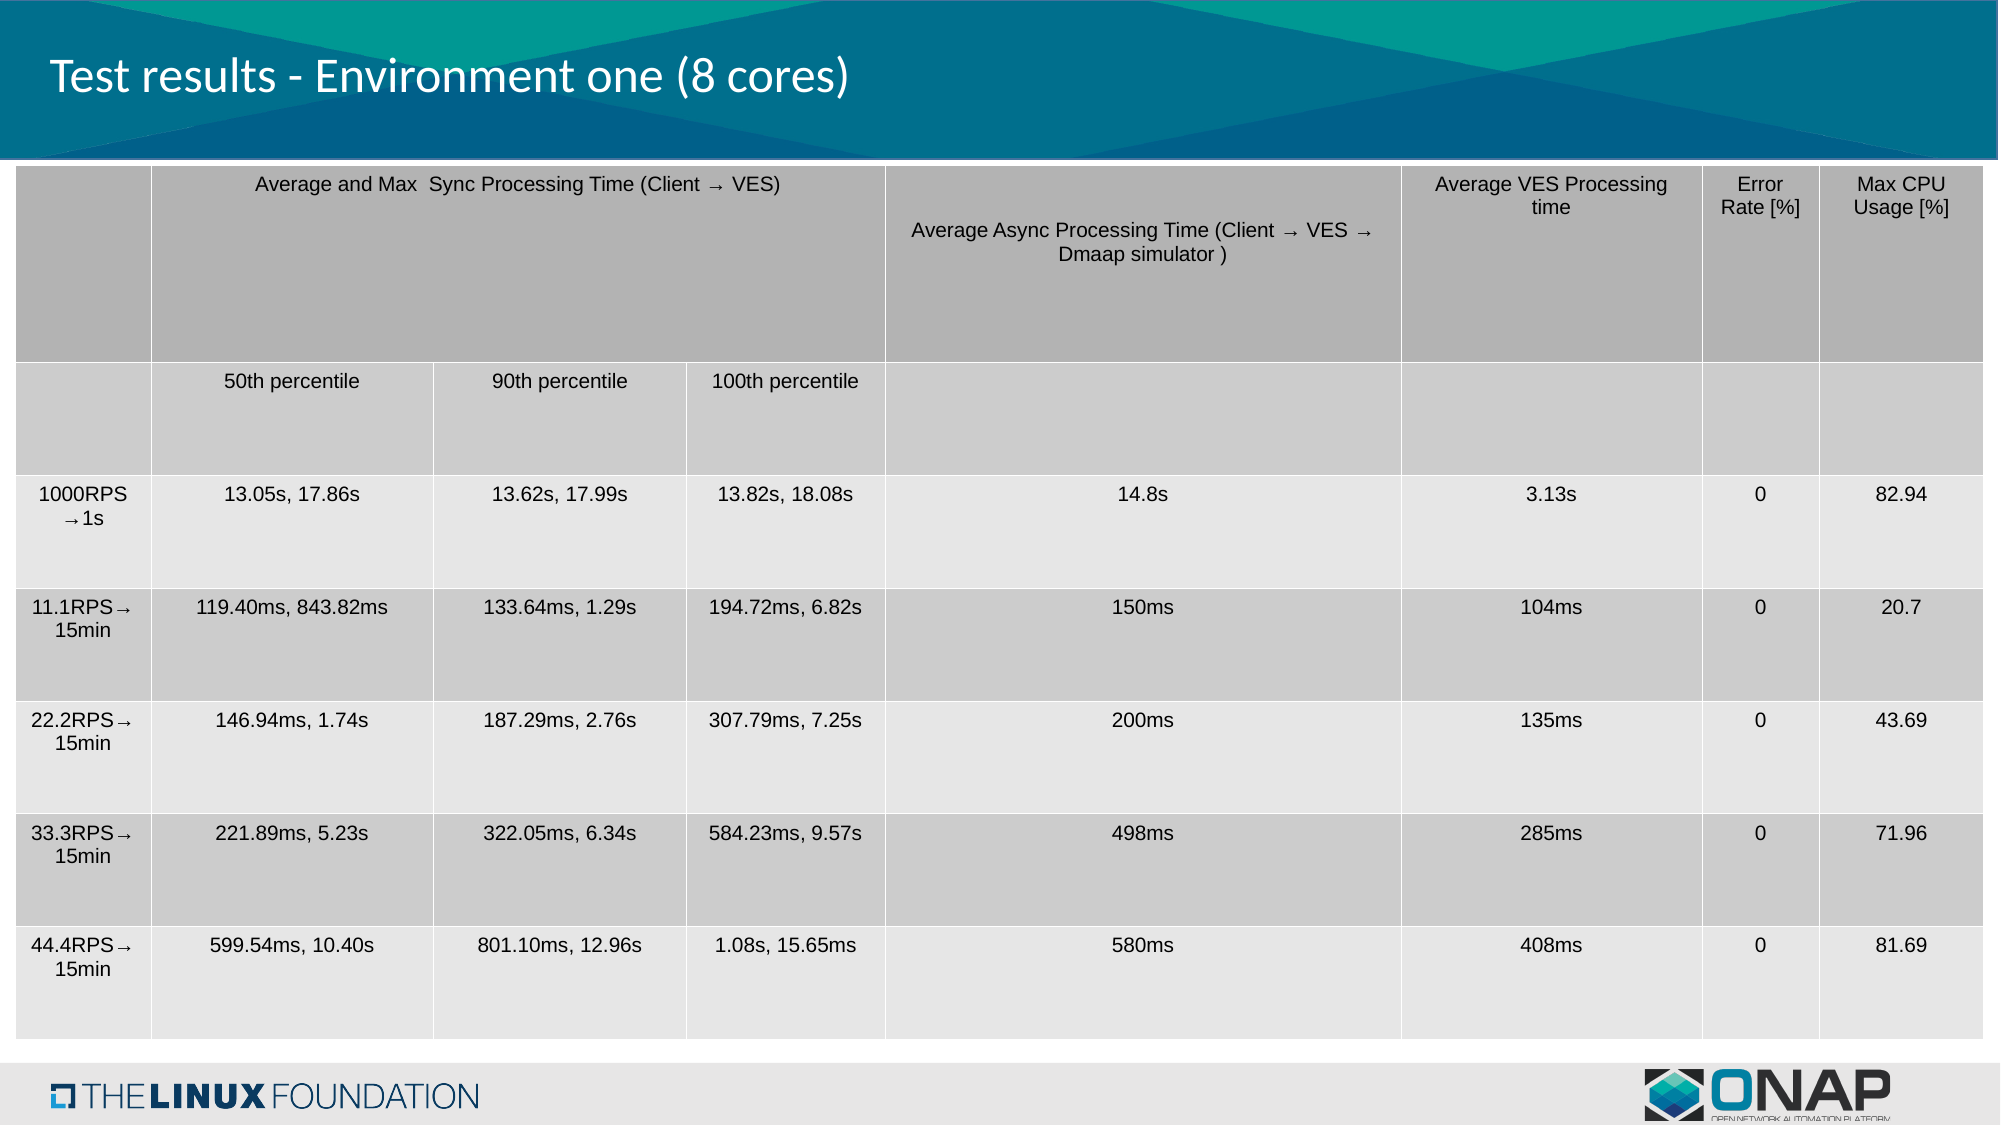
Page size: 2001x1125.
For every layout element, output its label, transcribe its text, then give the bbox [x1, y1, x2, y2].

table_header Error Rate [%] [1703, 166, 1819, 362]
table_cell 580ms [886, 927, 1401, 1039]
table_header Average and Max Sync Processing Time (Client → VES) [152, 166, 885, 362]
table_cell 0 [1703, 589, 1819, 701]
table_cell 100th percentile [687, 363, 885, 475]
table_cell [1703, 363, 1819, 475]
table_cell 0 [1703, 814, 1819, 926]
table_cell 0 [1703, 476, 1819, 588]
table_cell 187.29ms, 2.76s [434, 702, 686, 813]
table_cell 20.7 [1820, 589, 1983, 701]
table_header [16, 166, 151, 362]
table_cell 0 [1703, 927, 1819, 1039]
picture [51, 1083, 478, 1109]
table_cell 307.79ms, 7.25s [687, 702, 885, 813]
table_header Average Async Processing Time (Client → VES → Dmaap simulator ) [886, 166, 1401, 362]
table_cell 43.69 [1820, 702, 1983, 813]
table_cell 599.54ms, 10.40s [152, 927, 433, 1039]
table_cell 408ms [1402, 927, 1702, 1039]
table_cell 22.2RPS→15min [16, 702, 151, 813]
table_cell 135ms [1402, 702, 1702, 813]
table_cell 322.05ms, 6.34s [434, 814, 686, 926]
table_cell 13.82s, 18.08s [687, 476, 885, 588]
table_cell [16, 363, 151, 475]
table_cell 1000RPS→1s [16, 476, 151, 588]
table_cell 146.94ms, 1.74s [152, 702, 433, 813]
title Test results - Environment one (8 cores) [34, 0, 1923, 158]
table_cell 133.64ms, 1.29s [434, 589, 686, 701]
table_cell 90th percentile [434, 363, 686, 475]
table_cell 221.89ms, 5.23s [152, 814, 433, 926]
table_cell 498ms [886, 814, 1401, 926]
table_cell 285ms [1402, 814, 1702, 926]
table_cell [1402, 363, 1702, 475]
table_cell 801.10ms, 12.96s [434, 927, 686, 1039]
table_cell 119.40ms, 843.82ms [152, 589, 433, 701]
table_header Max CPU Usage [%] [1820, 166, 1983, 362]
table_cell 33.3RPS→15min [16, 814, 151, 926]
table_cell [1820, 363, 1983, 475]
table_cell 3.13s [1402, 476, 1702, 588]
table_cell 44.4RPS→15min [16, 927, 151, 1039]
table_cell 81.69 [1820, 927, 1983, 1039]
table_cell 71.96 [1820, 814, 1983, 926]
table_cell 50th percentile [152, 363, 433, 475]
table_header Average VES Processing time [1402, 166, 1702, 362]
table_cell 150ms [886, 589, 1401, 701]
table_cell 13.62s, 17.99s [434, 476, 686, 588]
table_cell 194.72ms, 6.82s [687, 589, 885, 701]
table_cell 13.05s, 17.86s [152, 476, 433, 588]
table_cell 200ms [886, 702, 1401, 813]
table_cell 104ms [1402, 589, 1702, 701]
table_cell 82.94 [1820, 476, 1983, 588]
table_cell 1.08s, 15.65ms [687, 927, 885, 1039]
table_cell 14.8s [886, 476, 1401, 588]
table_cell 584.23ms, 9.57s [687, 814, 885, 926]
table_cell 11.1RPS→15min [16, 589, 151, 701]
table_cell [886, 363, 1401, 475]
table_cell 0 [1703, 702, 1819, 813]
